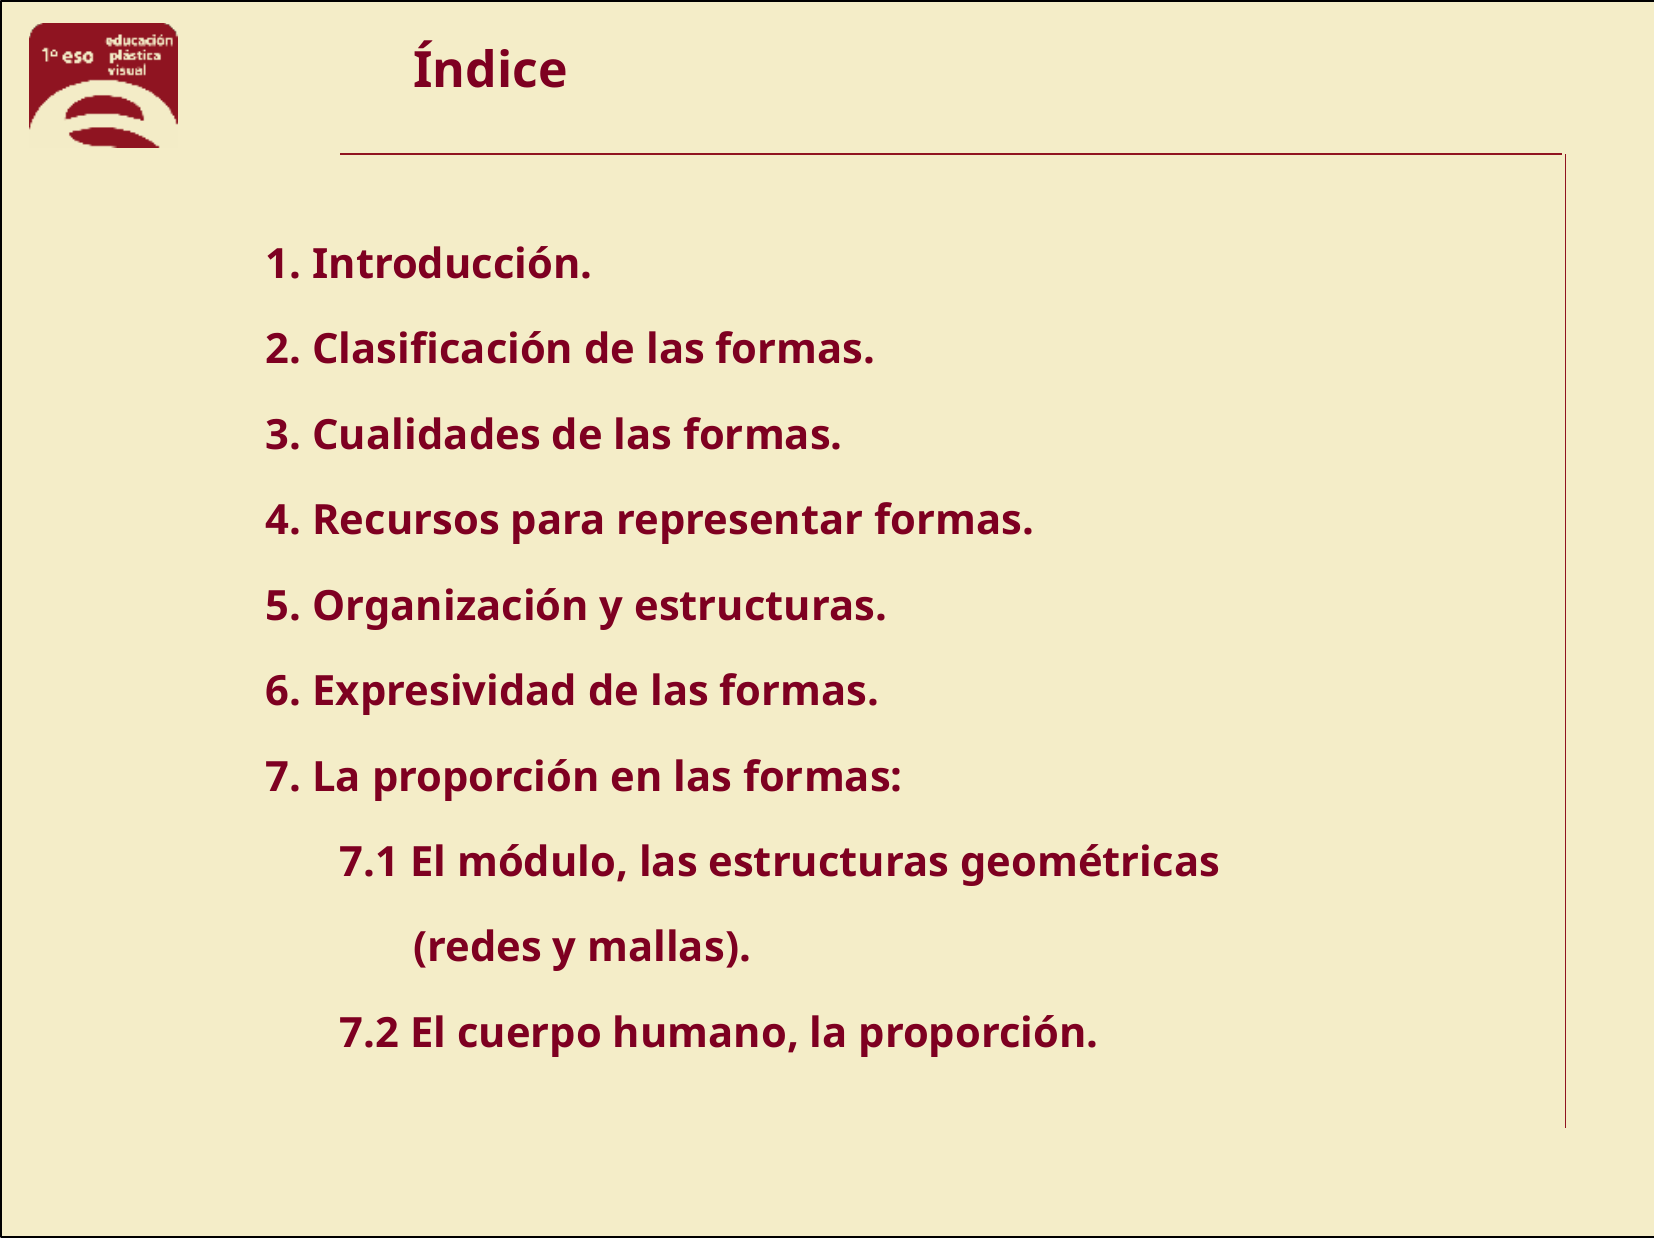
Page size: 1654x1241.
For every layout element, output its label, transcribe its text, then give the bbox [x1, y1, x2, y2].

title Índice 1. Introducción. 2. Clasificación de las formas. 3. Cualidades de las formas. 4. Recursos para representar formas. 5. Organización y estructuras. 6. Expresividad de las formas. 7. La proporción en las formas: 7.1 El módulo, las estructuras geométricas (redes y mallas). 7.2 El cuerpo humano, la proporción. [265, 41, 1565, 1076]
picture [0, 0, 1654, 1241]
